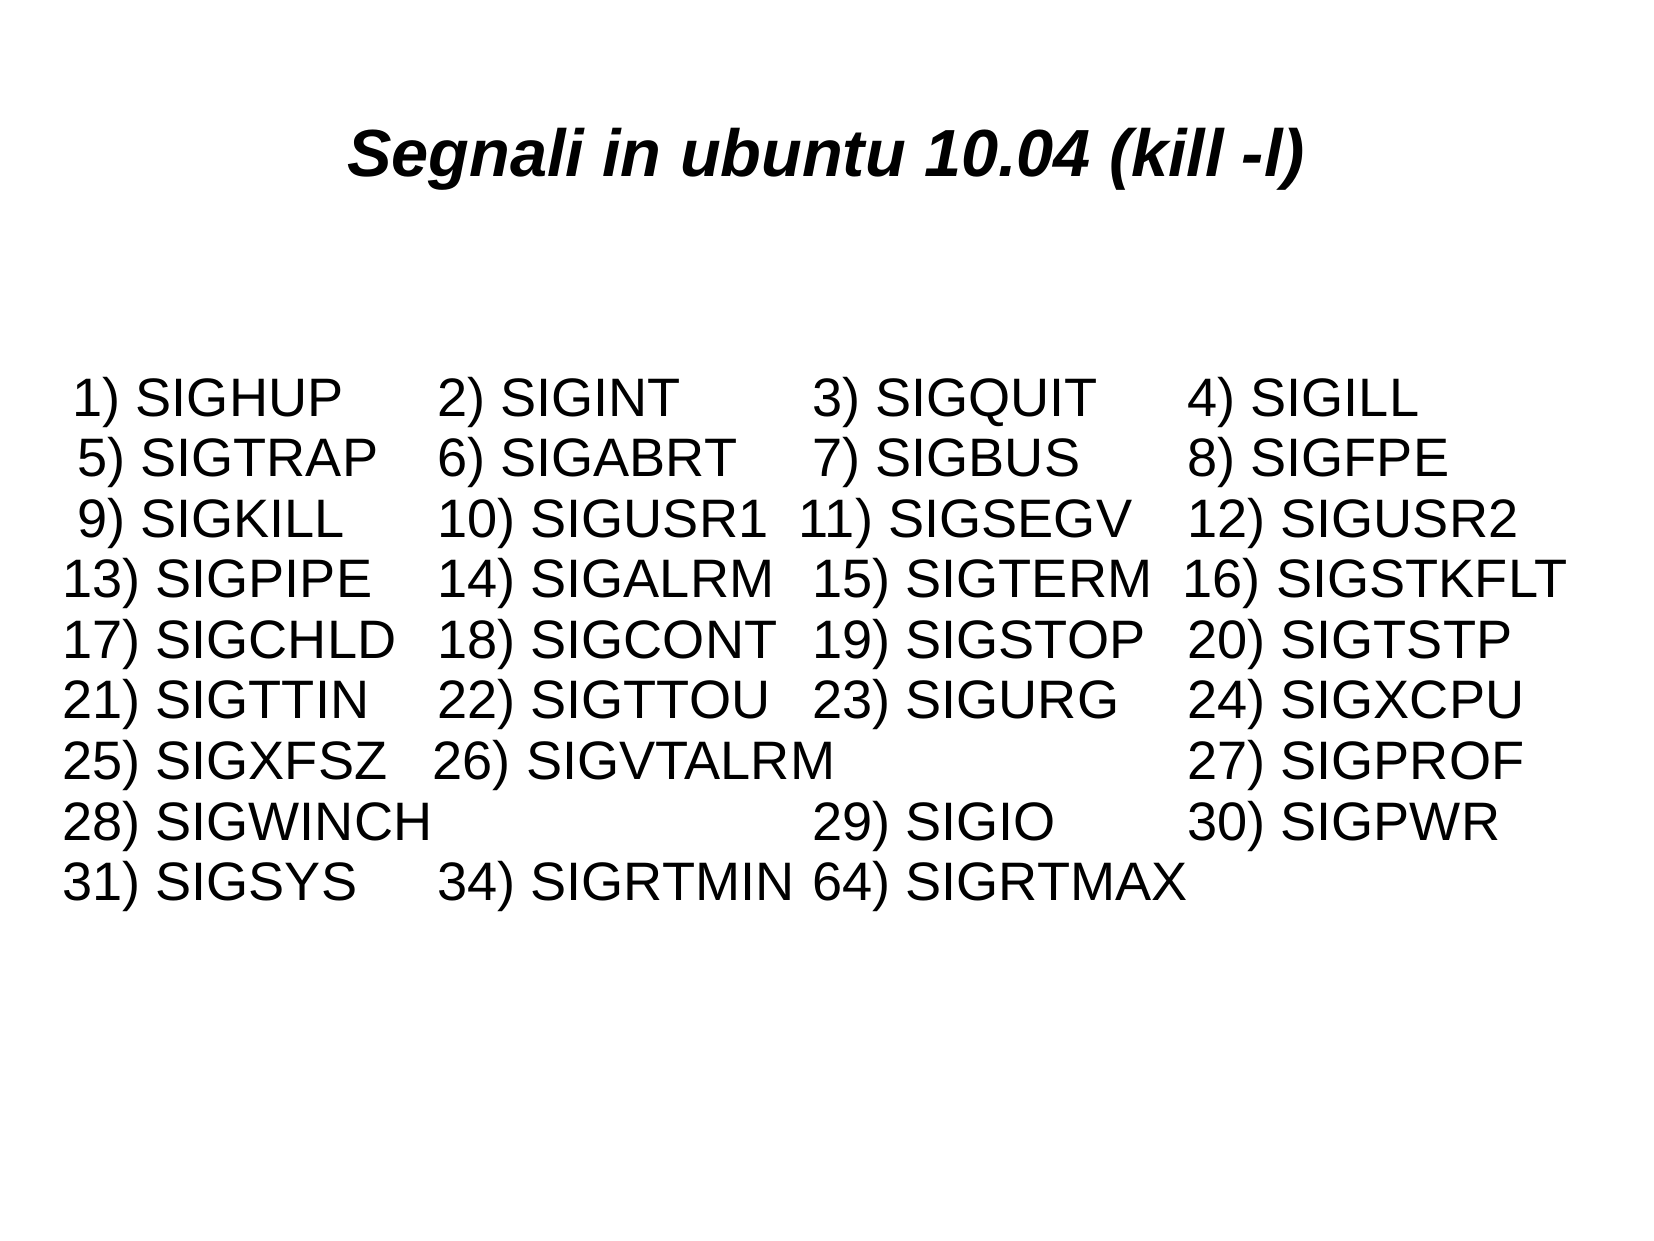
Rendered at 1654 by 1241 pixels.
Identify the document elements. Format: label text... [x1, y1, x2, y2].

text_box 1) SIGHUP 2) SIGINT 3) SIGQUIT 4) SIGILL 5) SIGTRAP 6) SIGABRT 7) SIGBUS 8) SIGFPE 9) SIGKILL 10) SIGUSR1 11) SIGSEGV 12) SIGUSR2 13) SIGPIPE 14) SIGALRM 15) SIGTERM 16) SIGSTKFLT 17) SIGCHLD 18) SIGCONT 19) SIGSTOP 20) SIGTSTP 21) SIGTTIN 22) SIGTTOU 23) SIGURG 24) SIGXCPU 25) SIGXFSZ 26) SIGVTALRM 27) SIGPROF 28) SIGWINCH 29) SIGIO 30) SIGPWR 31) SIGSYS 34) SIGRTMIN 64) SIGRTMAX [47, 360, 1654, 1066]
title Segnali in ubuntu 10.04 (kill -l) [82, 49, 1571, 257]
